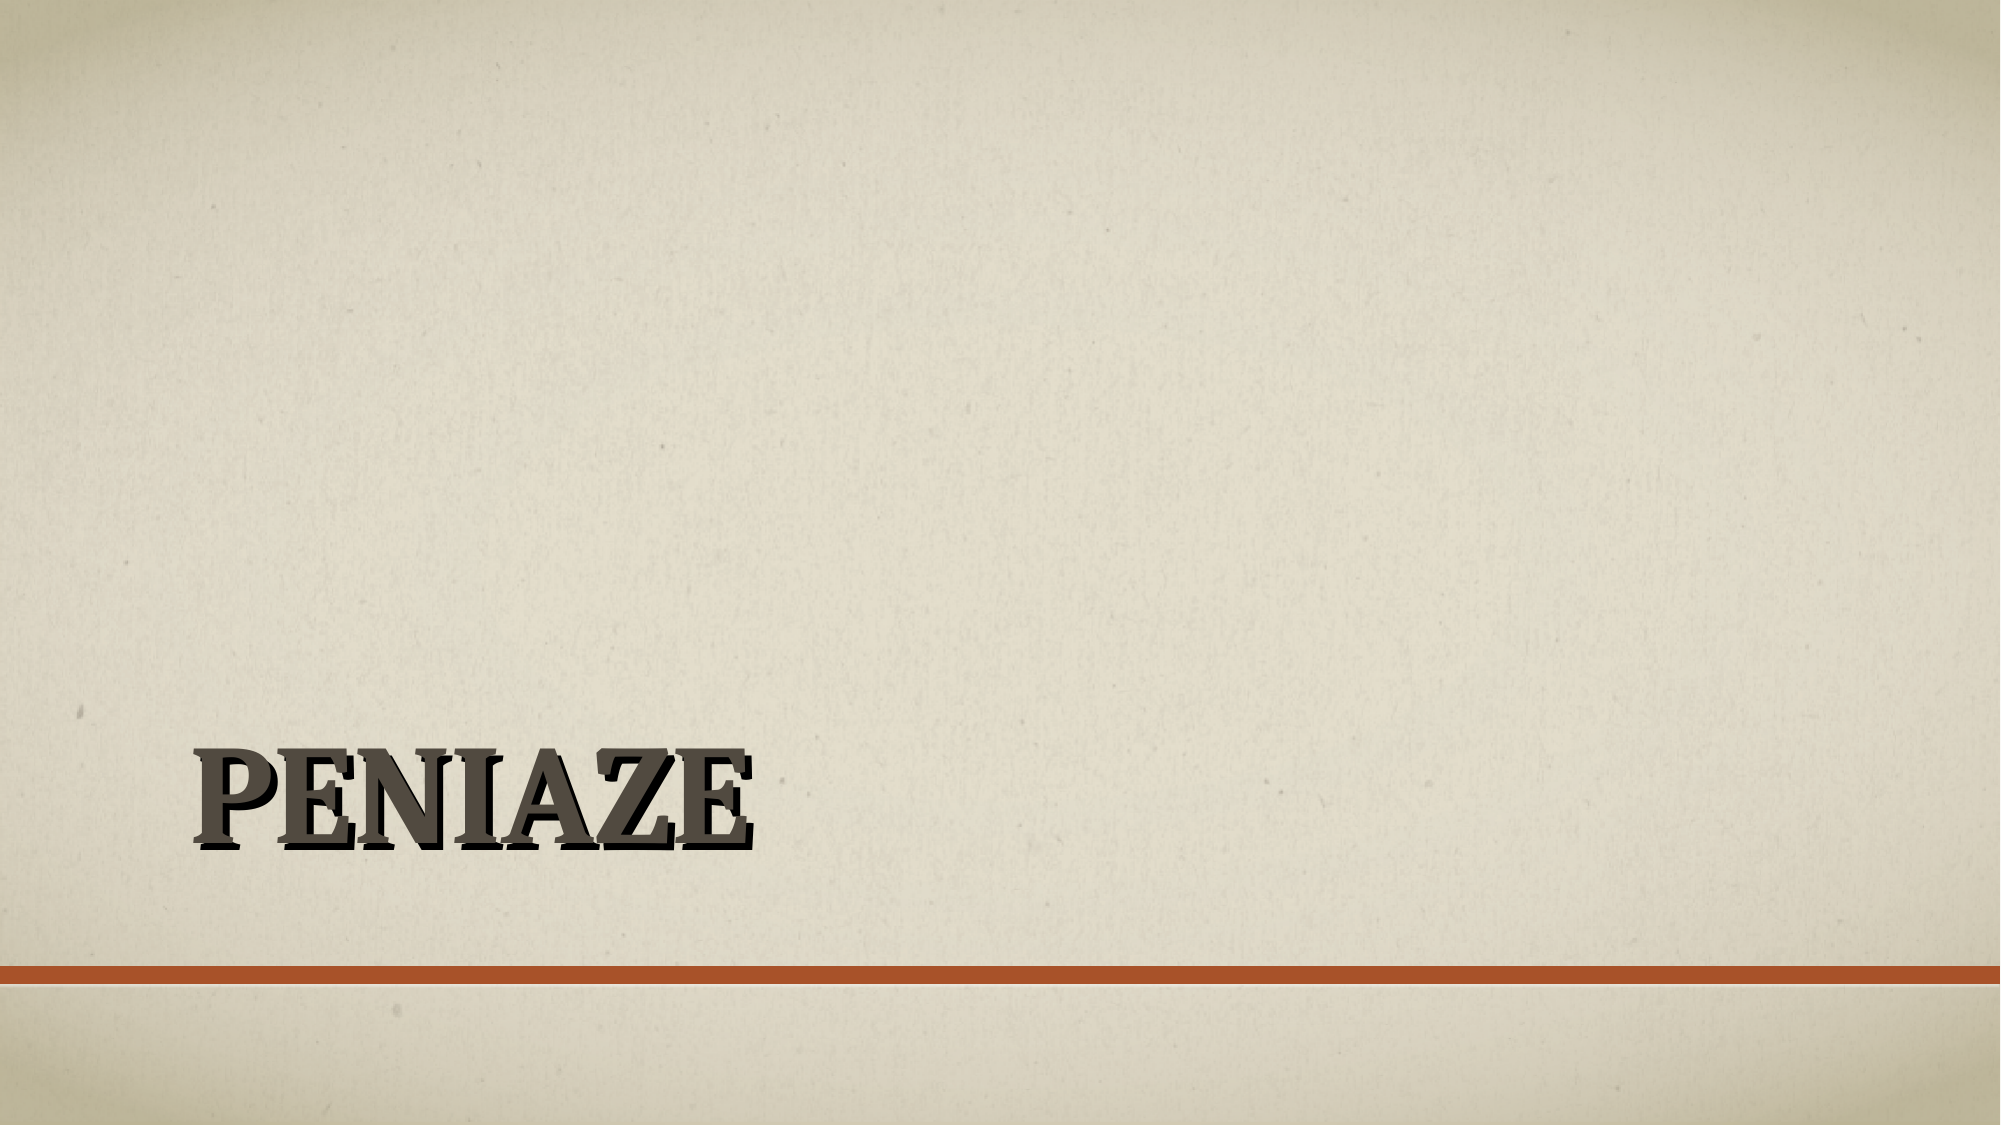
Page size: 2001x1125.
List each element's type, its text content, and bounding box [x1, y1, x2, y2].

title peniaze [174, 427, 1825, 878]
